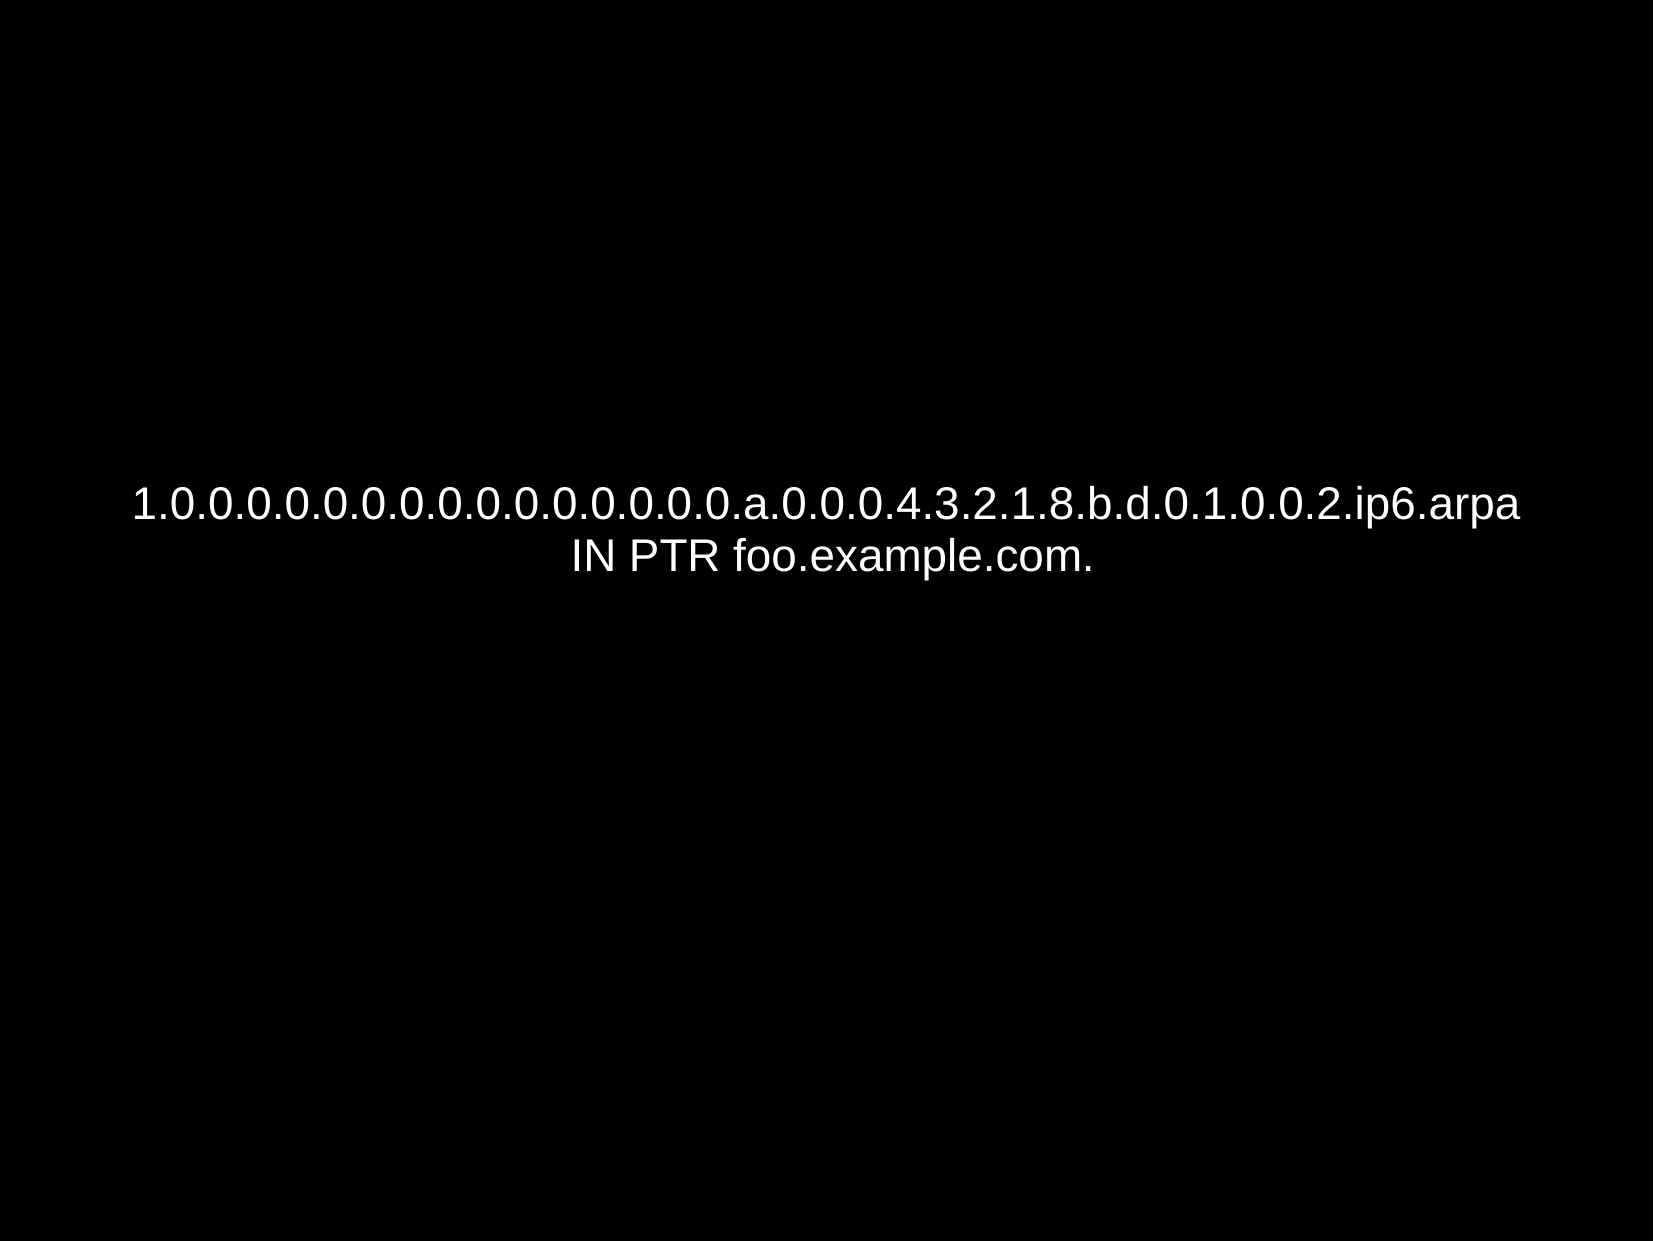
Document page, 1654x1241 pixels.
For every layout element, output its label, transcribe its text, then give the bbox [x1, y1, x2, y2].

subtitle 1.0.0.0.0.0.0.0.0.0.0.0.0.0.0.0.a.0.0.0.4.3.2.1.8.b.d.0.1.0.0.2.ip6.arpa IN PTR foo.example.com. [82, 49, 1571, 1010]
